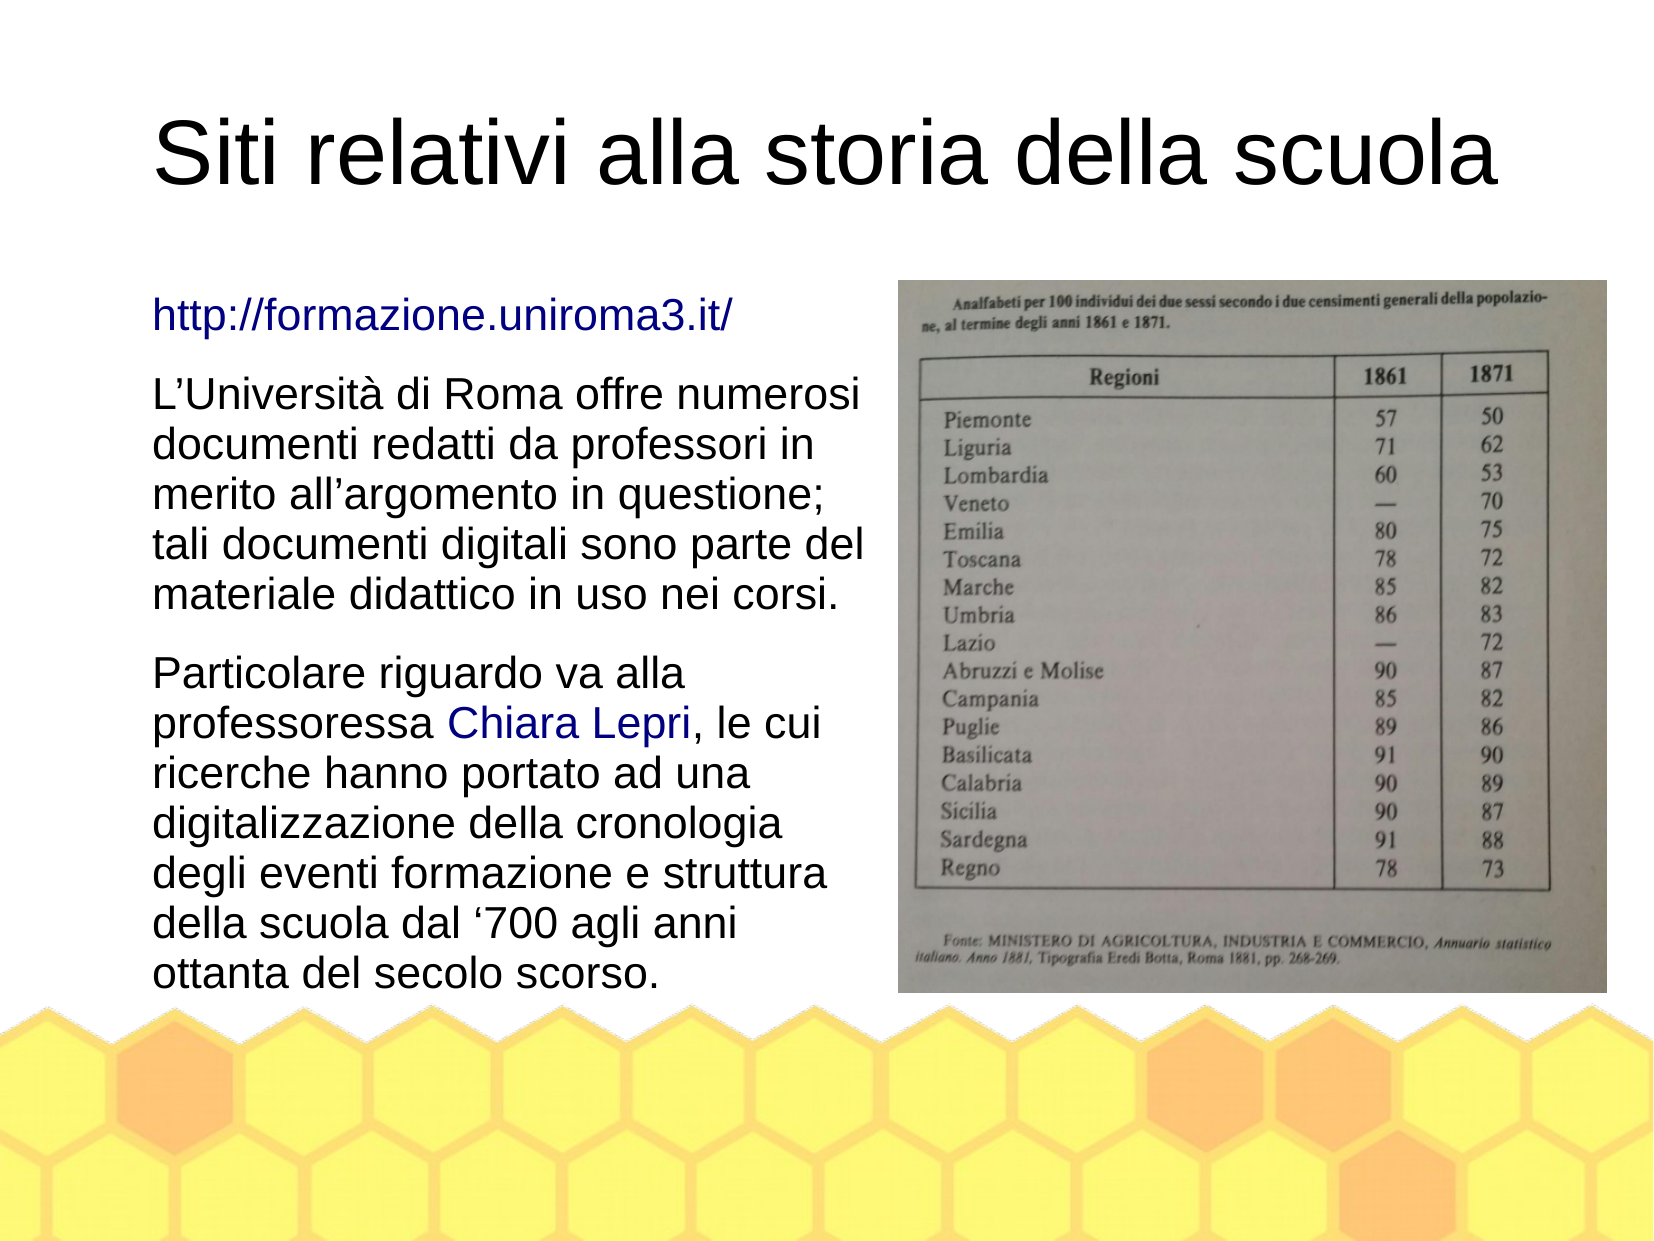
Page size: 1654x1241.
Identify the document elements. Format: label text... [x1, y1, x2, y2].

title Siti relativi alla storia della scuola [82, 49, 1571, 257]
list http://formazione.uniroma3.it/ L’Università di Roma offre numerosi documenti redatti da professori in merito all’argomento in questione; tali documenti digitali sono parte del materiale didattico in uso nei corsi. Particolare riguardo va alla professoressa Chiara Lepri, le cui ricerche hanno portato ad una digitalizzazione della cronologia degli eventi formazione e struttura della scuola dal ‘700 agli anni ottanta del secolo scorso. [82, 290, 875, 1010]
picture [0, 1001, 1654, 1241]
picture [898, 280, 1607, 993]
